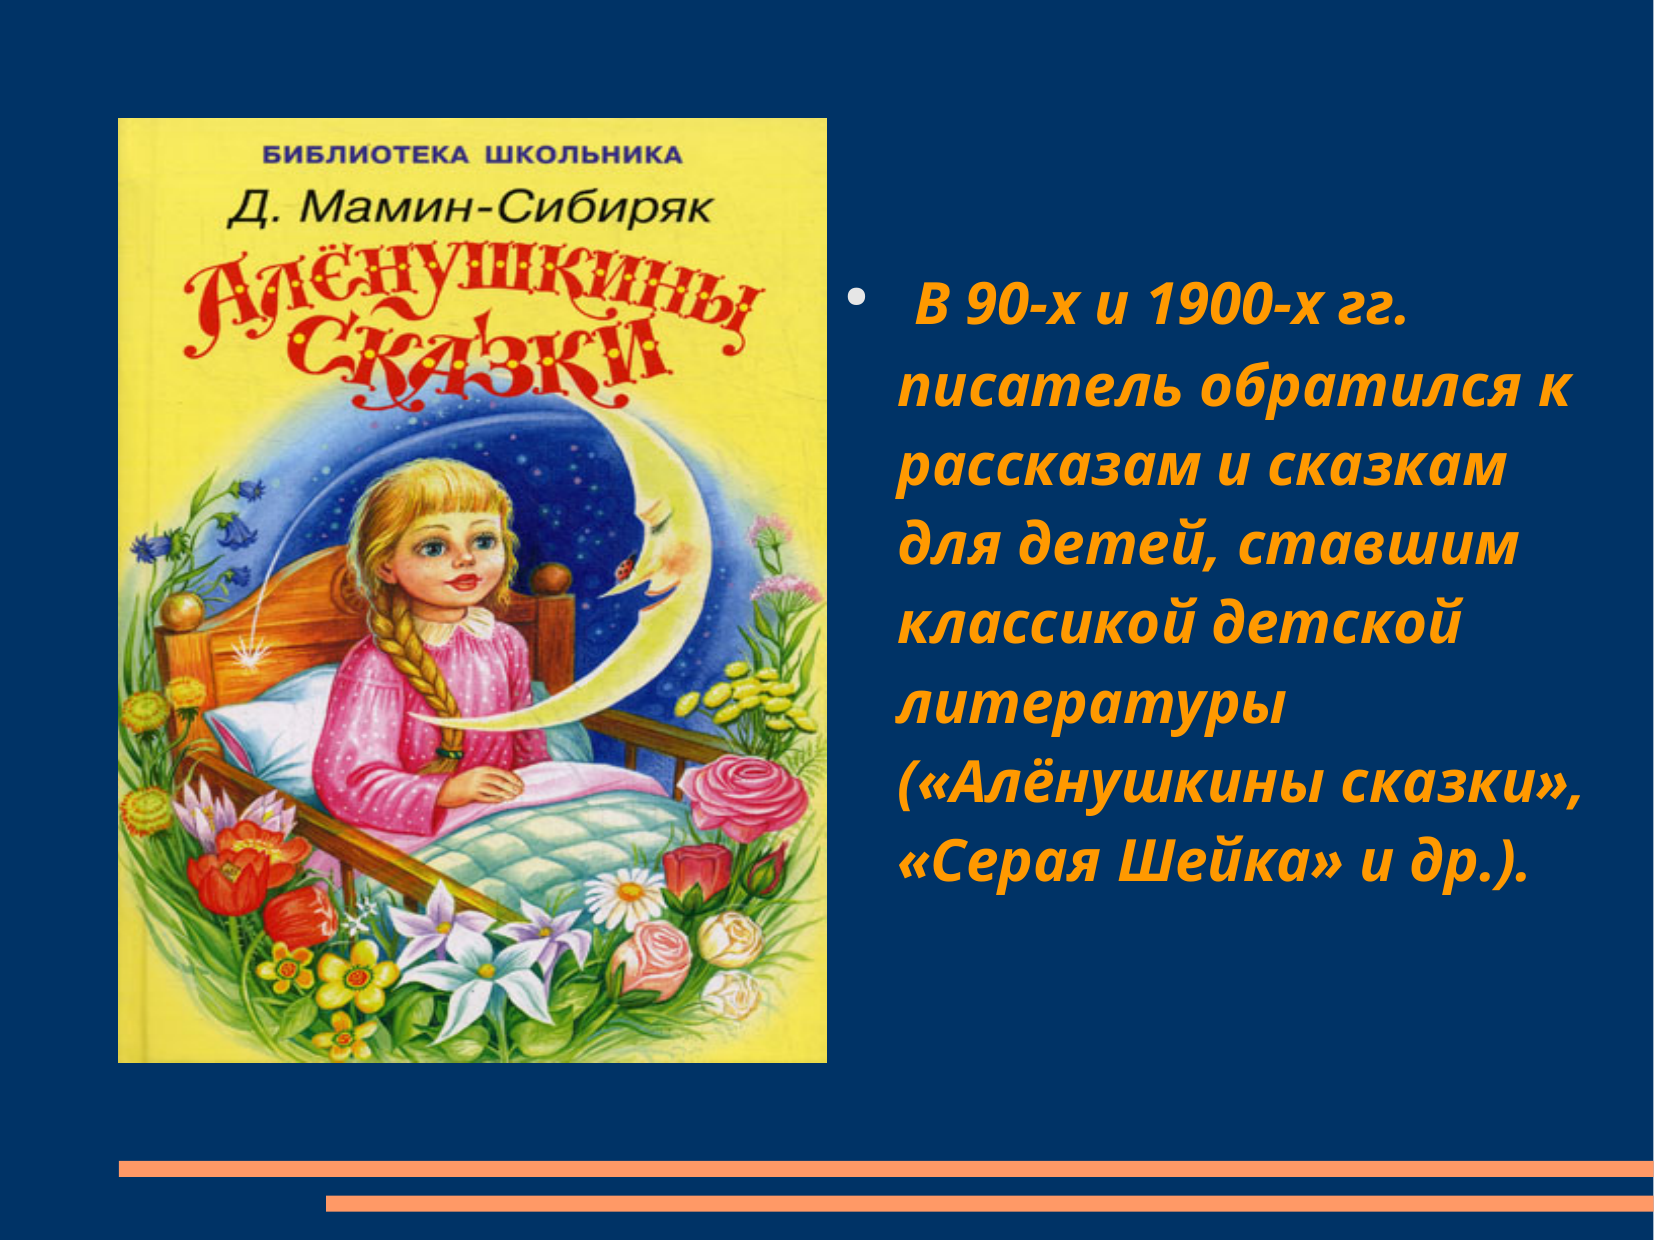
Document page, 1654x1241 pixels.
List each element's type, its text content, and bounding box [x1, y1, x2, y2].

list В 90-х и 1900-х гг. писатель обратился к рассказам и сказкам для детей, ставшим классикой детской литературы («Алёнушкины сказки», «Серая Шейка» и др.). [826, 253, 1625, 1093]
picture [118, 118, 827, 1063]
